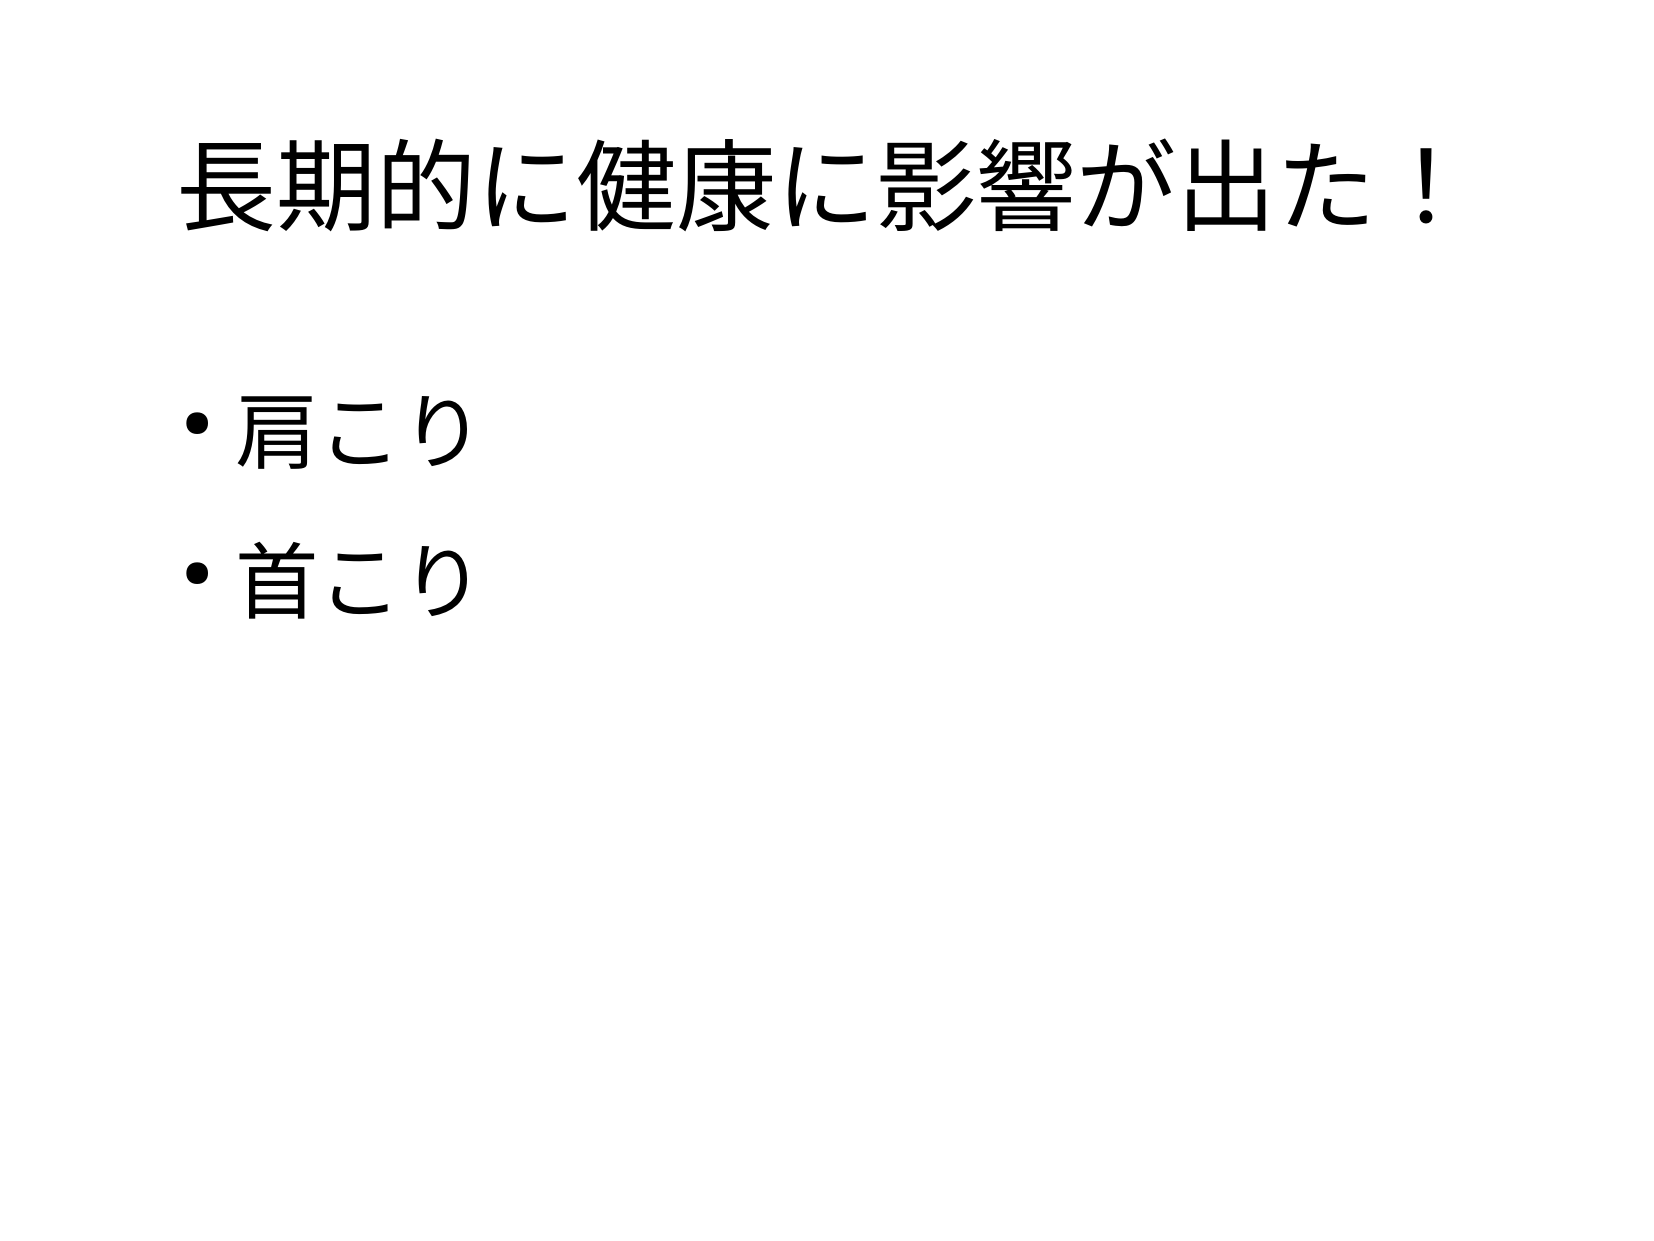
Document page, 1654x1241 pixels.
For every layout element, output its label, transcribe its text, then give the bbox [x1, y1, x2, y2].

list 肩こり 首こり [164, 365, 1571, 1109]
title 長期的に健康に影響が出た！ [82, 56, 1571, 303]
